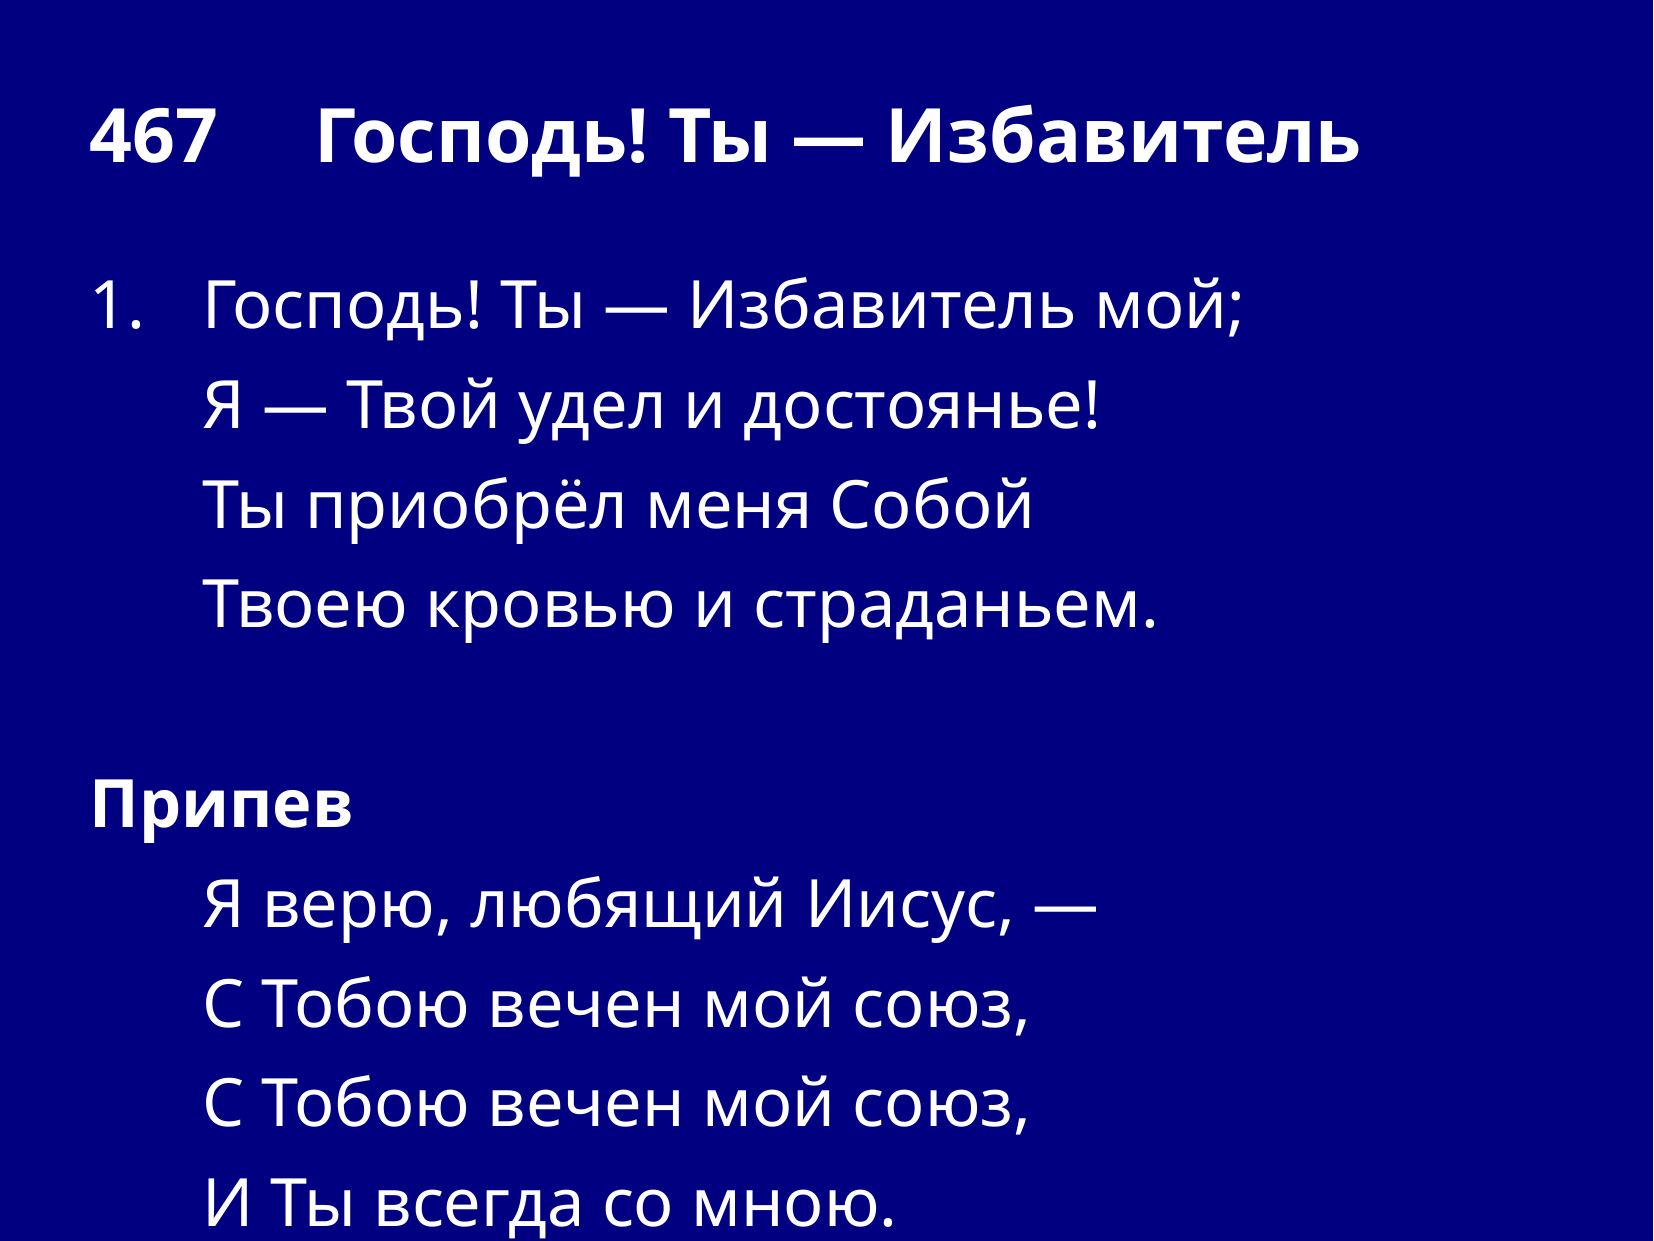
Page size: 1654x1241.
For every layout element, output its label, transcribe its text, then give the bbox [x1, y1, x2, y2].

text_box 1. Господь! Ты ― Избавитель мой; Я ― Твой удел и достоянье! Ты приобрёл меня Собой Твоею кровью и страданьем. Припев Я верю, любящий Иисус, ― С Тобою вечен мой союз, С Тобою вечен мой союз, И Ты всегда со мною. [75, 188, 1576, 1163]
text_box 467 Господь! Ты — Избавитель [75, 75, 1576, 188]
